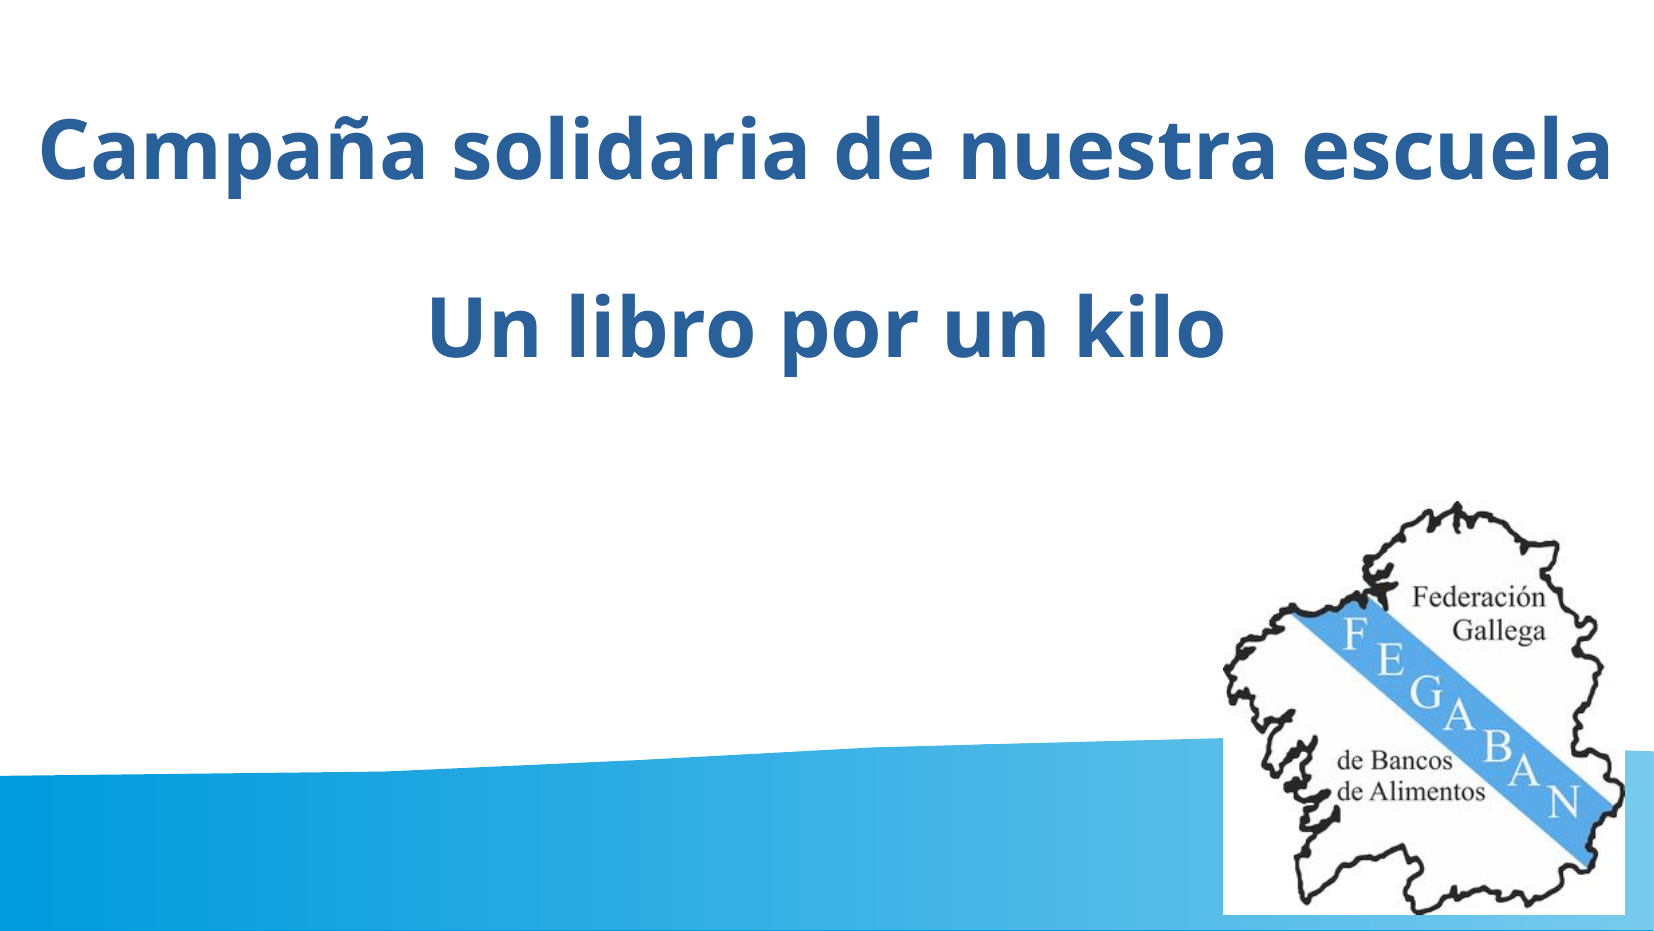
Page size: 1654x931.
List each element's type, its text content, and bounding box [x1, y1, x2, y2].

picture [1223, 501, 1625, 915]
title Campaña solidaria de nuestra escuela [29, 59, 1625, 237]
title Un libro por un kilo [88, 237, 1565, 414]
